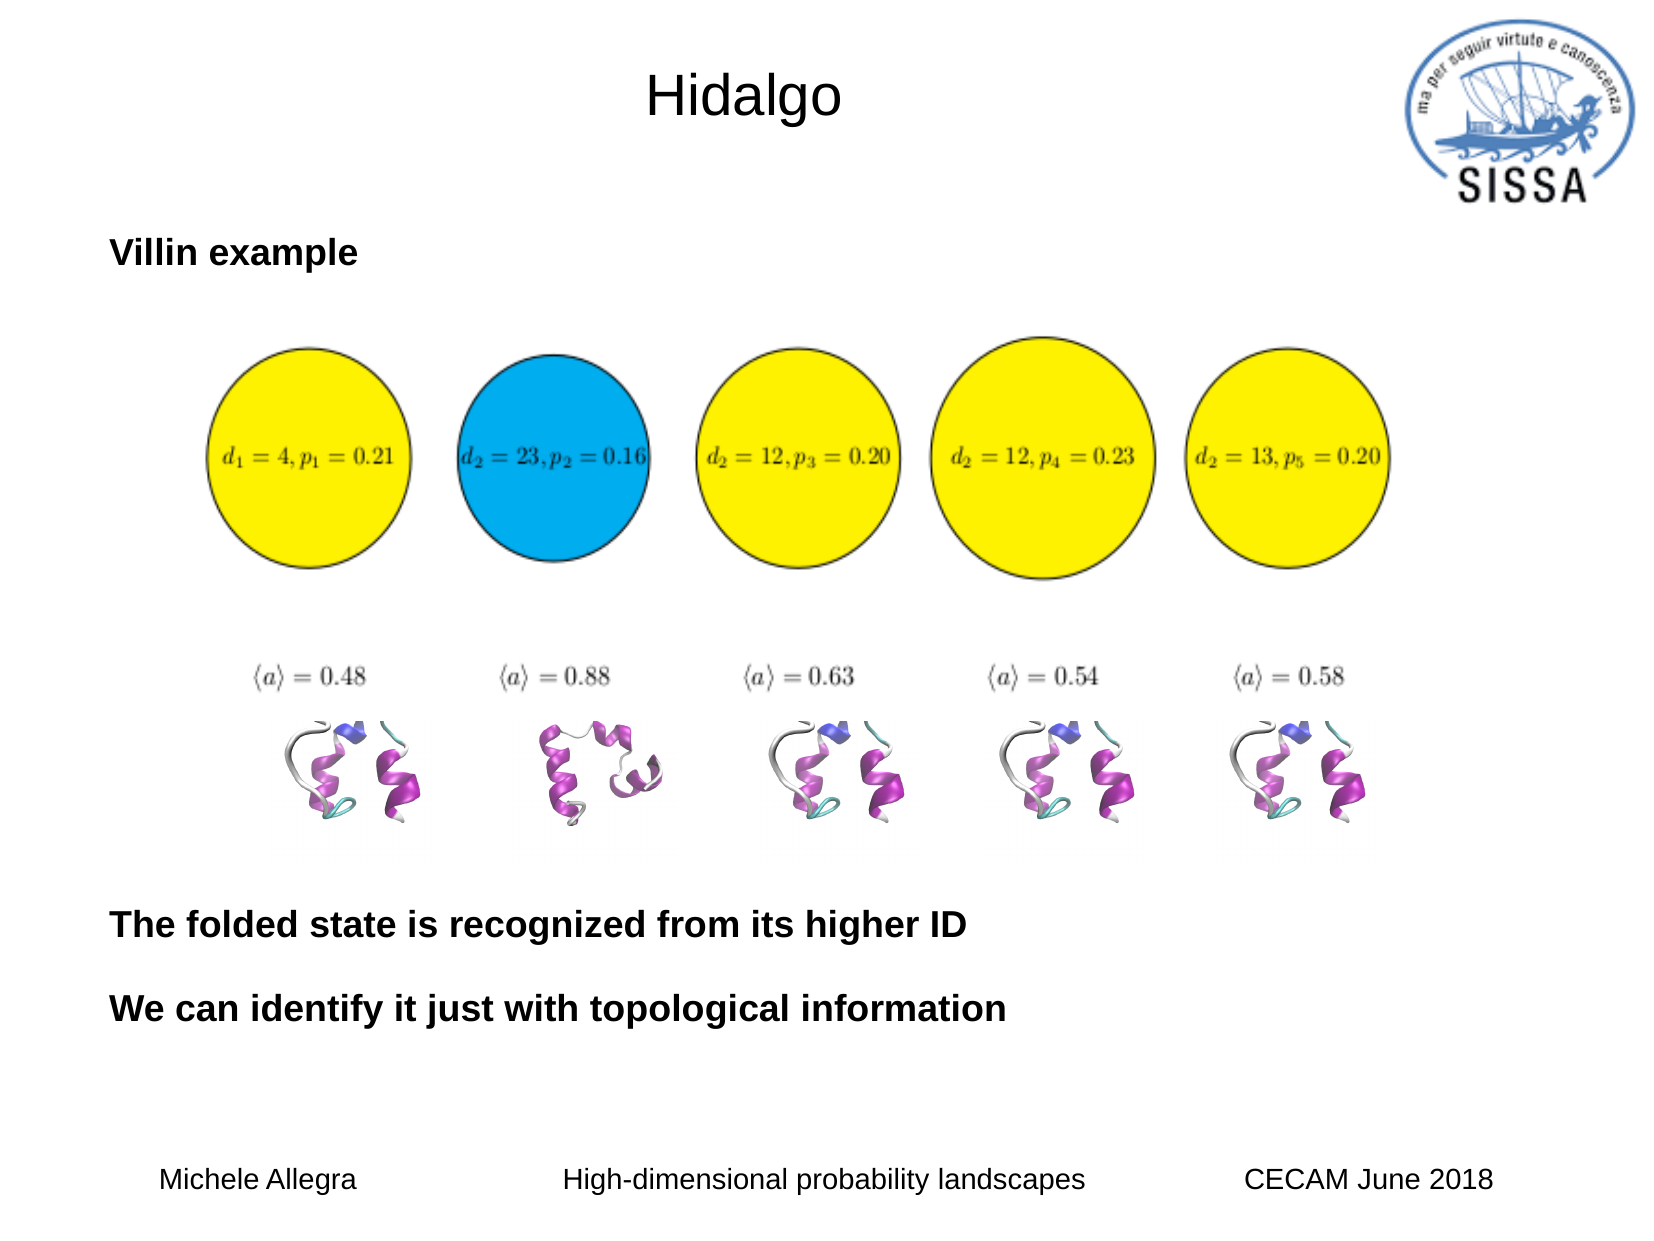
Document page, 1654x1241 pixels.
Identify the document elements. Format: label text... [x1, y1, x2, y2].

picture [1391, 16, 1652, 207]
title Hidalgo [118, 44, 1371, 147]
subtitle [82, 198, 1571, 1111]
title Michele Allegra High-dimensional probability landscapes CECAM June 2018 [82, 1141, 1571, 1217]
text_box Villin example The folded state is recognized from its higher ID We can identify it just with topological information [94, 224, 1394, 1121]
picture [169, 319, 1397, 721]
